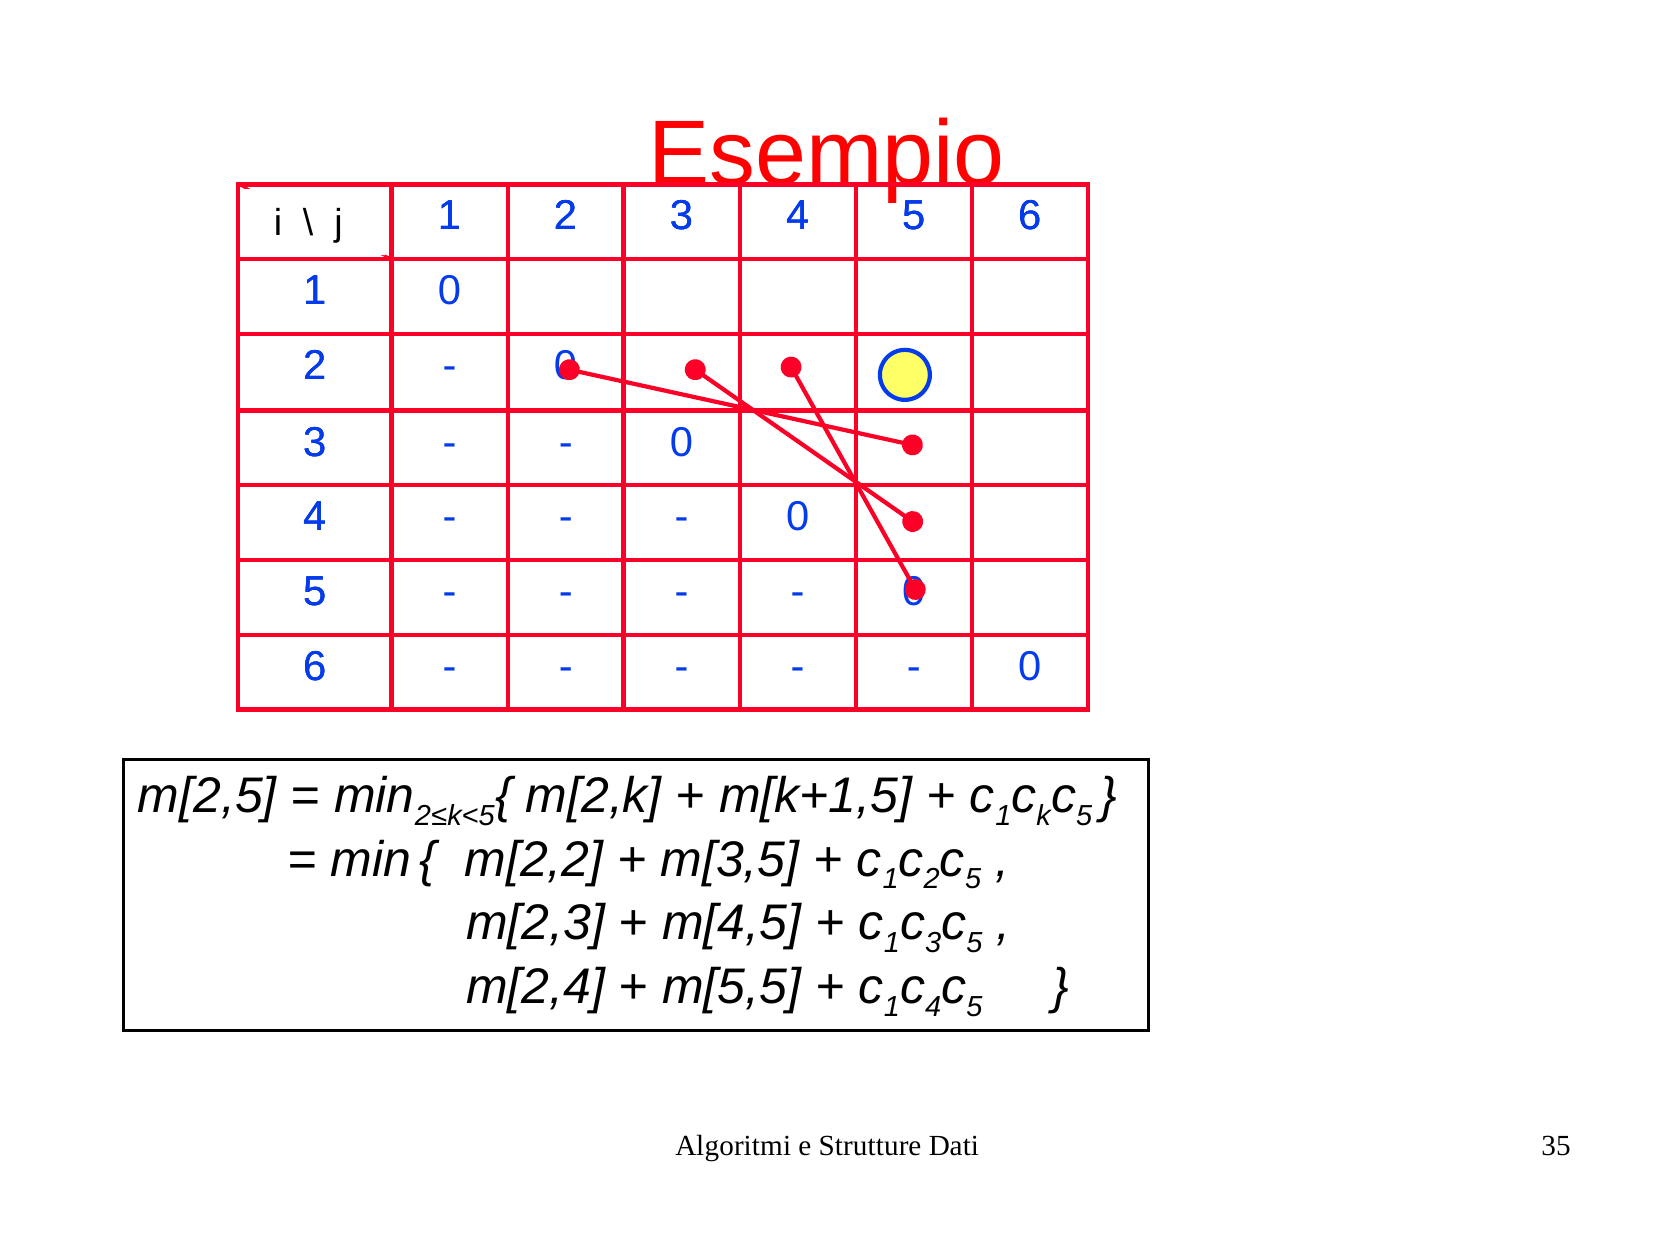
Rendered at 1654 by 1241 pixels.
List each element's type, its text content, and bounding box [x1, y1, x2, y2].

text_box 2 [240, 335, 391, 410]
text_box 0 [510, 336, 623, 410]
text_box - [742, 637, 854, 707]
text_box i \ j [241, 189, 386, 256]
text_box - [742, 562, 854, 633]
text_box [879, 349, 930, 400]
text_box 6 [240, 636, 391, 707]
text_box - [626, 487, 738, 558]
text_box 1 [393, 187, 507, 258]
text_box 0 [393, 260, 507, 333]
text_box 3 [625, 187, 739, 258]
title Esempio [82, 49, 1571, 257]
text_box 0 [626, 413, 739, 484]
text_box 0 [742, 487, 855, 559]
text_box - [510, 487, 621, 558]
text_box 2 [509, 187, 623, 258]
text_box - [510, 562, 621, 633]
text_box - [394, 336, 506, 408]
text_box 1 [240, 260, 391, 333]
text_box 4 [240, 486, 391, 559]
text_box 5 [857, 187, 971, 258]
text_box - [510, 413, 622, 483]
text_box 0 [858, 562, 971, 634]
text_box - [394, 487, 506, 558]
text_box - [626, 637, 738, 707]
text_box 0 [558, 353, 570, 368]
text_box 5 [240, 561, 391, 634]
text_box m[2,5] = min2≤k<5{ m[2,k] + m[k+1,5] + c1ckc5 } = min { m[2,2] + m[3,5] + c1c2c5 , m[2,3] + m[4,5] + c1c3c5 , m[2,4] + m[5,5] + c1c4c5 } [123, 759, 1149, 1031]
text_box L R [249, 187, 391, 257]
text_box 6 [973, 187, 1086, 258]
text_box - [510, 637, 621, 707]
text_box 0 [974, 637, 1086, 707]
text_box 3 [240, 412, 391, 484]
text_box 4 [741, 187, 855, 258]
text_box - [858, 637, 970, 707]
text_box - [394, 413, 506, 483]
text_box - [394, 562, 506, 633]
text_box - [394, 637, 506, 707]
text_box - [626, 562, 738, 633]
